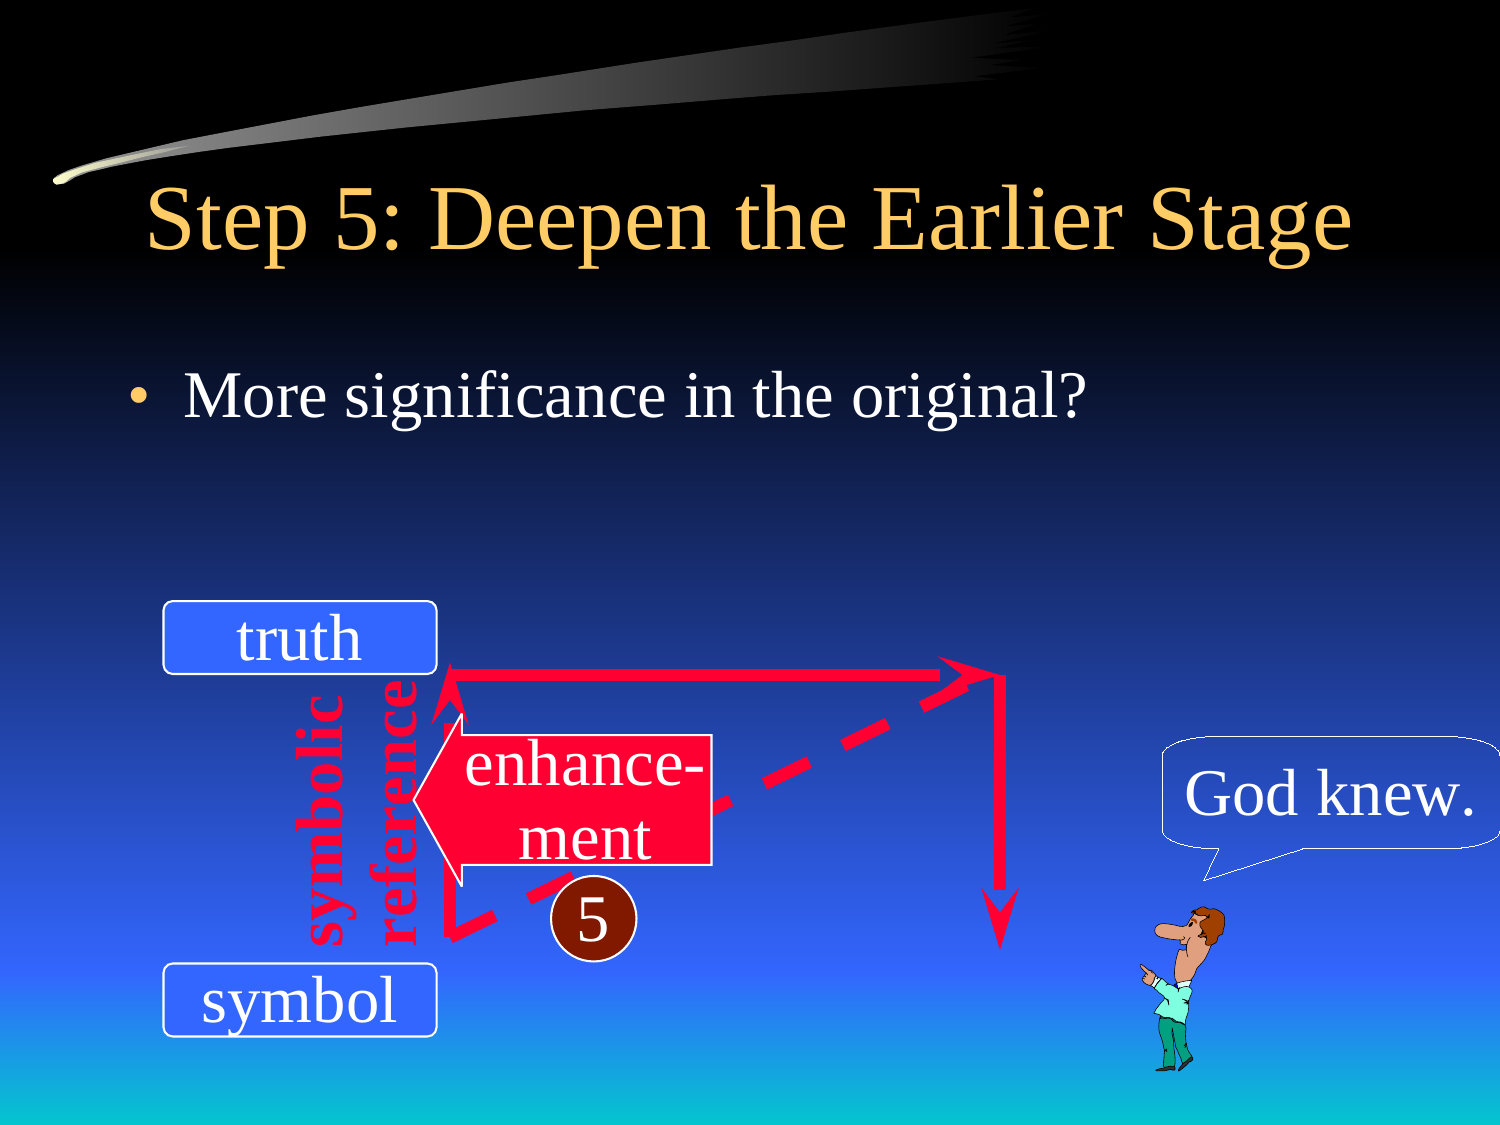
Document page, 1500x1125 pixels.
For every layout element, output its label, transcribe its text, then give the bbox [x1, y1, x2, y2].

text_box truth [163, 601, 274, 674]
chart [1139, 906, 1226, 1072]
list More significance in the original? [112, 350, 1388, 638]
text_box 5 [551, 875, 637, 962]
text_box symbolic reference [274, 487, 439, 963]
text_box enhance- ment [413, 713, 712, 887]
text_box symbol [163, 963, 437, 1037]
title Step 5: Deepen the Earlier Stage [112, 124, 1388, 313]
text_box God knew. [1162, 736, 1500, 881]
